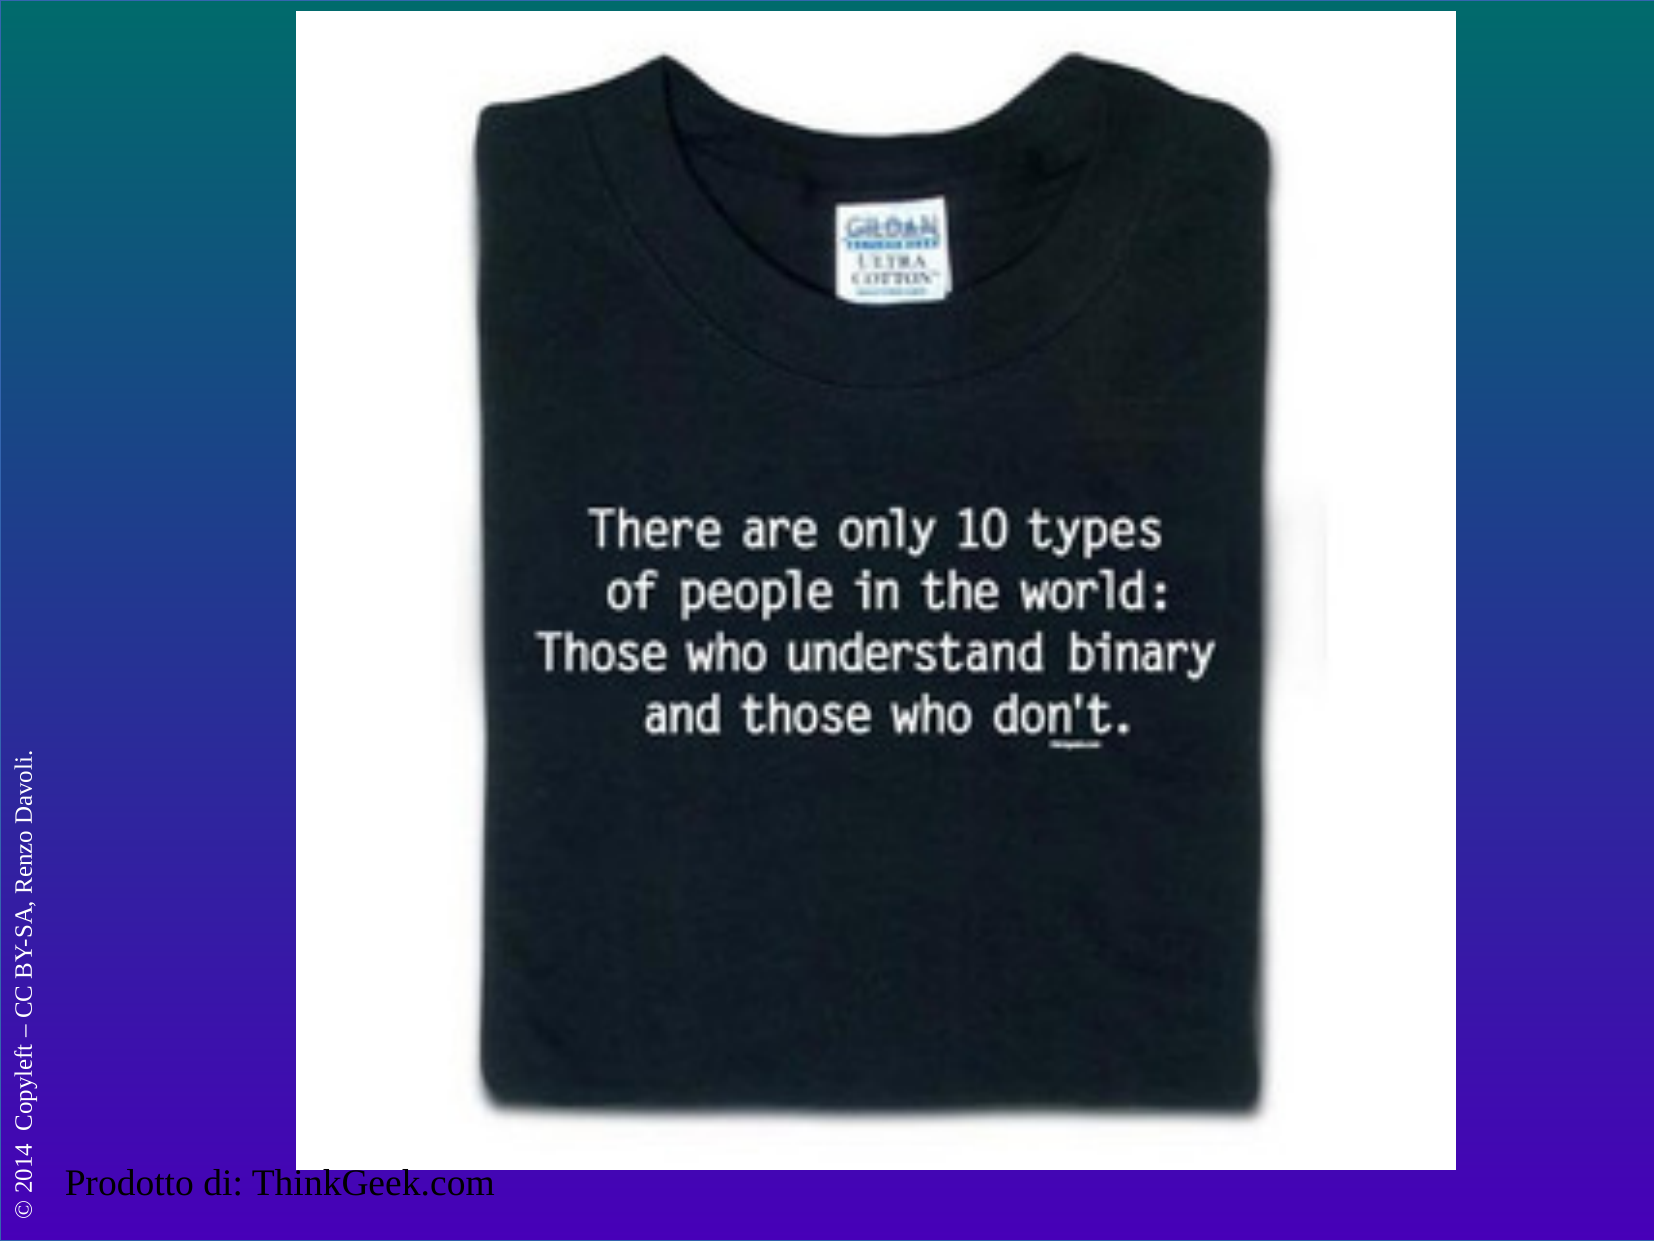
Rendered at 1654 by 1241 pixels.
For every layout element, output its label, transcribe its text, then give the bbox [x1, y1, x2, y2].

text_box Prodotto di: ThinkGeek.com [50, 1155, 511, 1212]
picture [296, 11, 1456, 1171]
